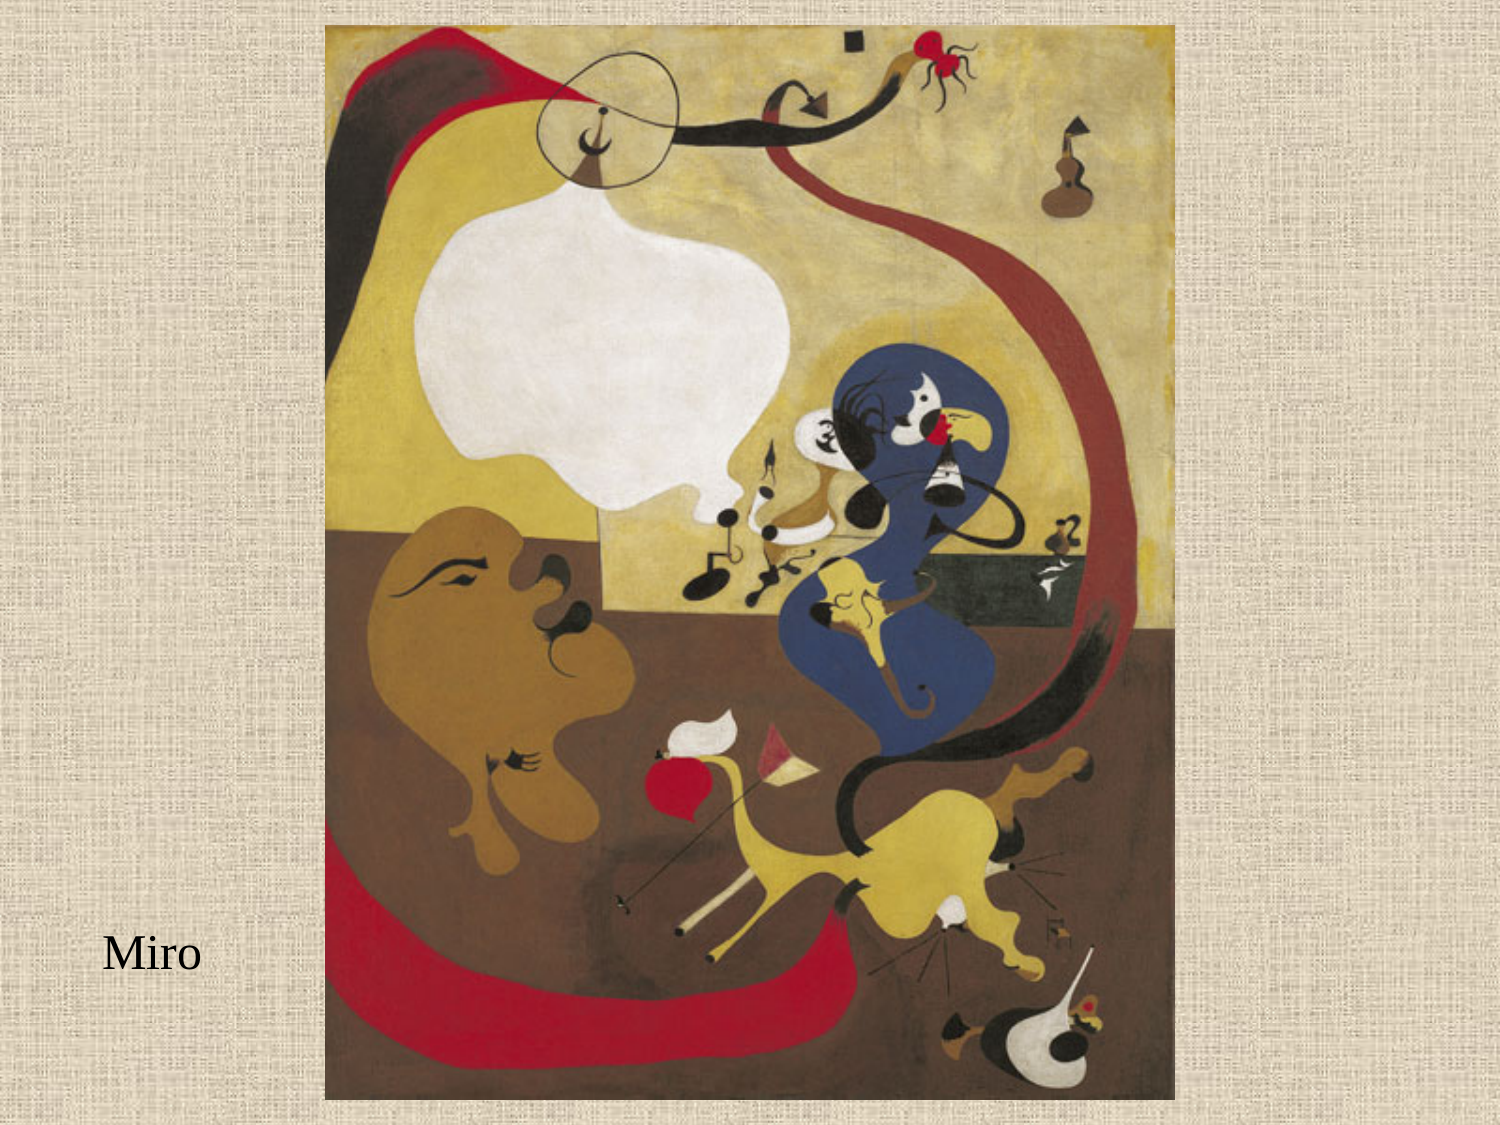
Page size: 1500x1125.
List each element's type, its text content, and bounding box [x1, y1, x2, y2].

picture [0, 0, 1500, 1125]
text_box Miro [87, 912, 218, 988]
